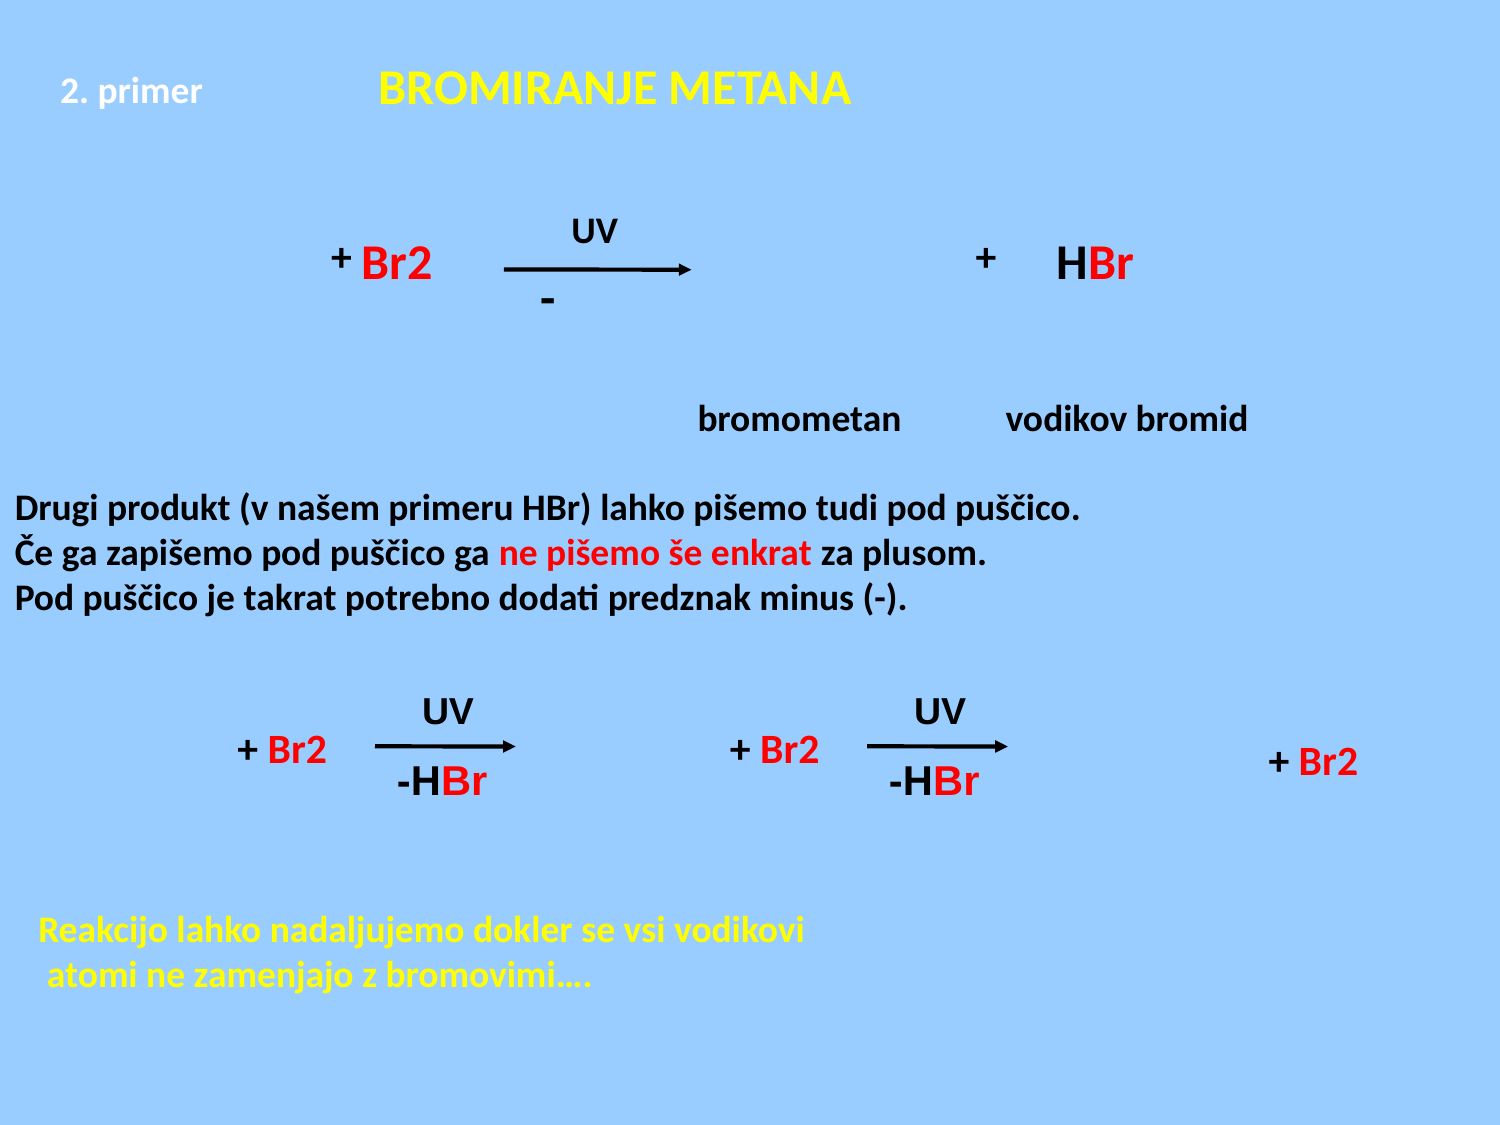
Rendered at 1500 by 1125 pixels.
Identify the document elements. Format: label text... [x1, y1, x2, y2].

text_box + Br2 [715, 714, 876, 780]
text_box 2. primer [45, 58, 227, 119]
text_box UV [556, 199, 646, 259]
text_box vodikov bromid [990, 386, 1347, 447]
text_box Reakcijo lahko nadaljujemo dokler se vsi vodikovi atomi ne zamenjajo z bromovimi…. [23, 897, 1102, 1003]
text_box + [316, 222, 346, 288]
text_box - [525, 257, 576, 333]
text_box UV [899, 679, 981, 740]
text_box -HBr [382, 746, 503, 811]
text_box + Br2 [222, 714, 383, 780]
text_box bromometan [682, 386, 983, 447]
text_box -HBr [874, 746, 995, 811]
text_box Drugi produkt (v našem primeru HBr) lahko pišemo tudi pod puščico. Če ga zapišemo pod puščico ga ne pišemo še enkrat za plusom. Pod puščico je takrat potrebno dodati predznak minus (-). [0, 475, 1500, 626]
text_box + Br2 [1253, 726, 1415, 792]
text_box Br2 [346, 222, 474, 298]
text_box + [960, 222, 1020, 288]
text_box UV [407, 679, 489, 740]
text_box BROMIRANJE METANA [227, 46, 867, 122]
text_box HBr [1041, 222, 1176, 298]
